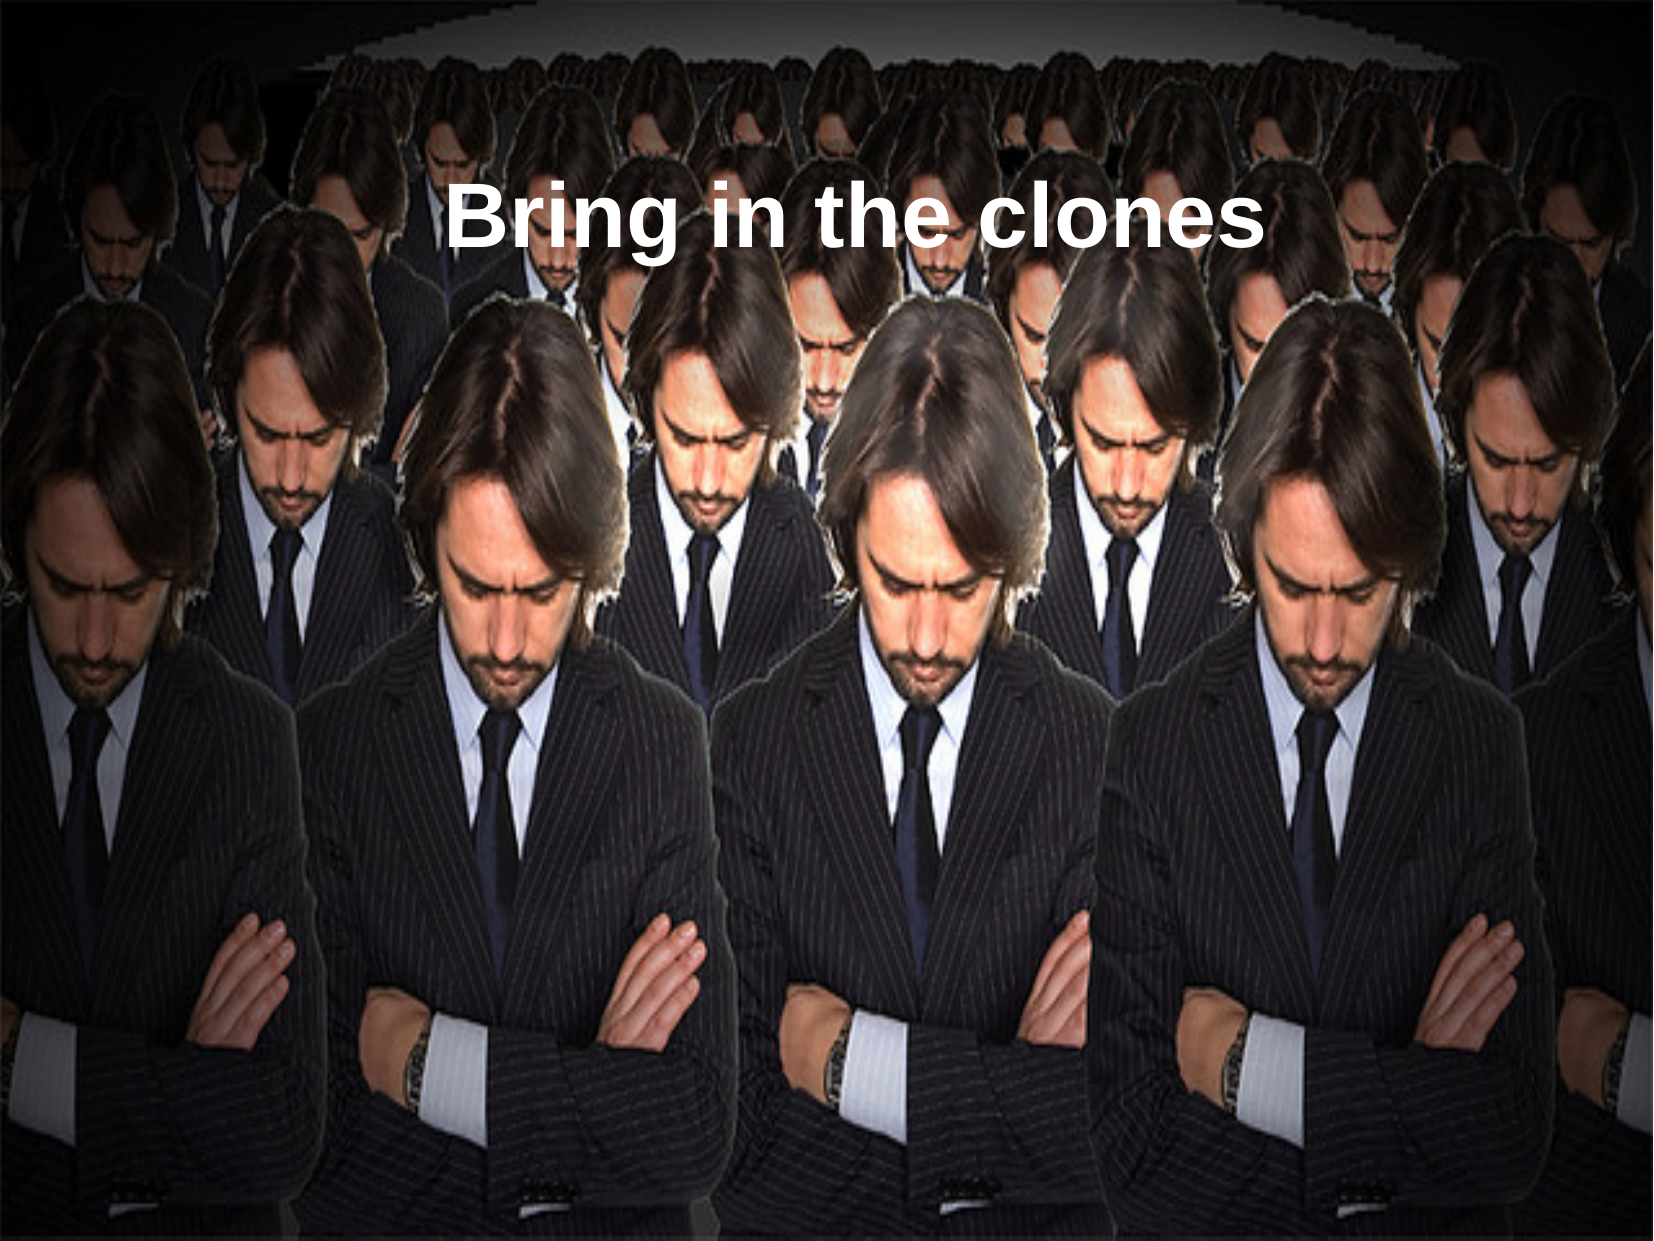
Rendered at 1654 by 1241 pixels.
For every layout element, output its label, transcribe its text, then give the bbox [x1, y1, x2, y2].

picture [0, 0, 1653, 1241]
title Bring in the clones [112, 112, 1601, 320]
